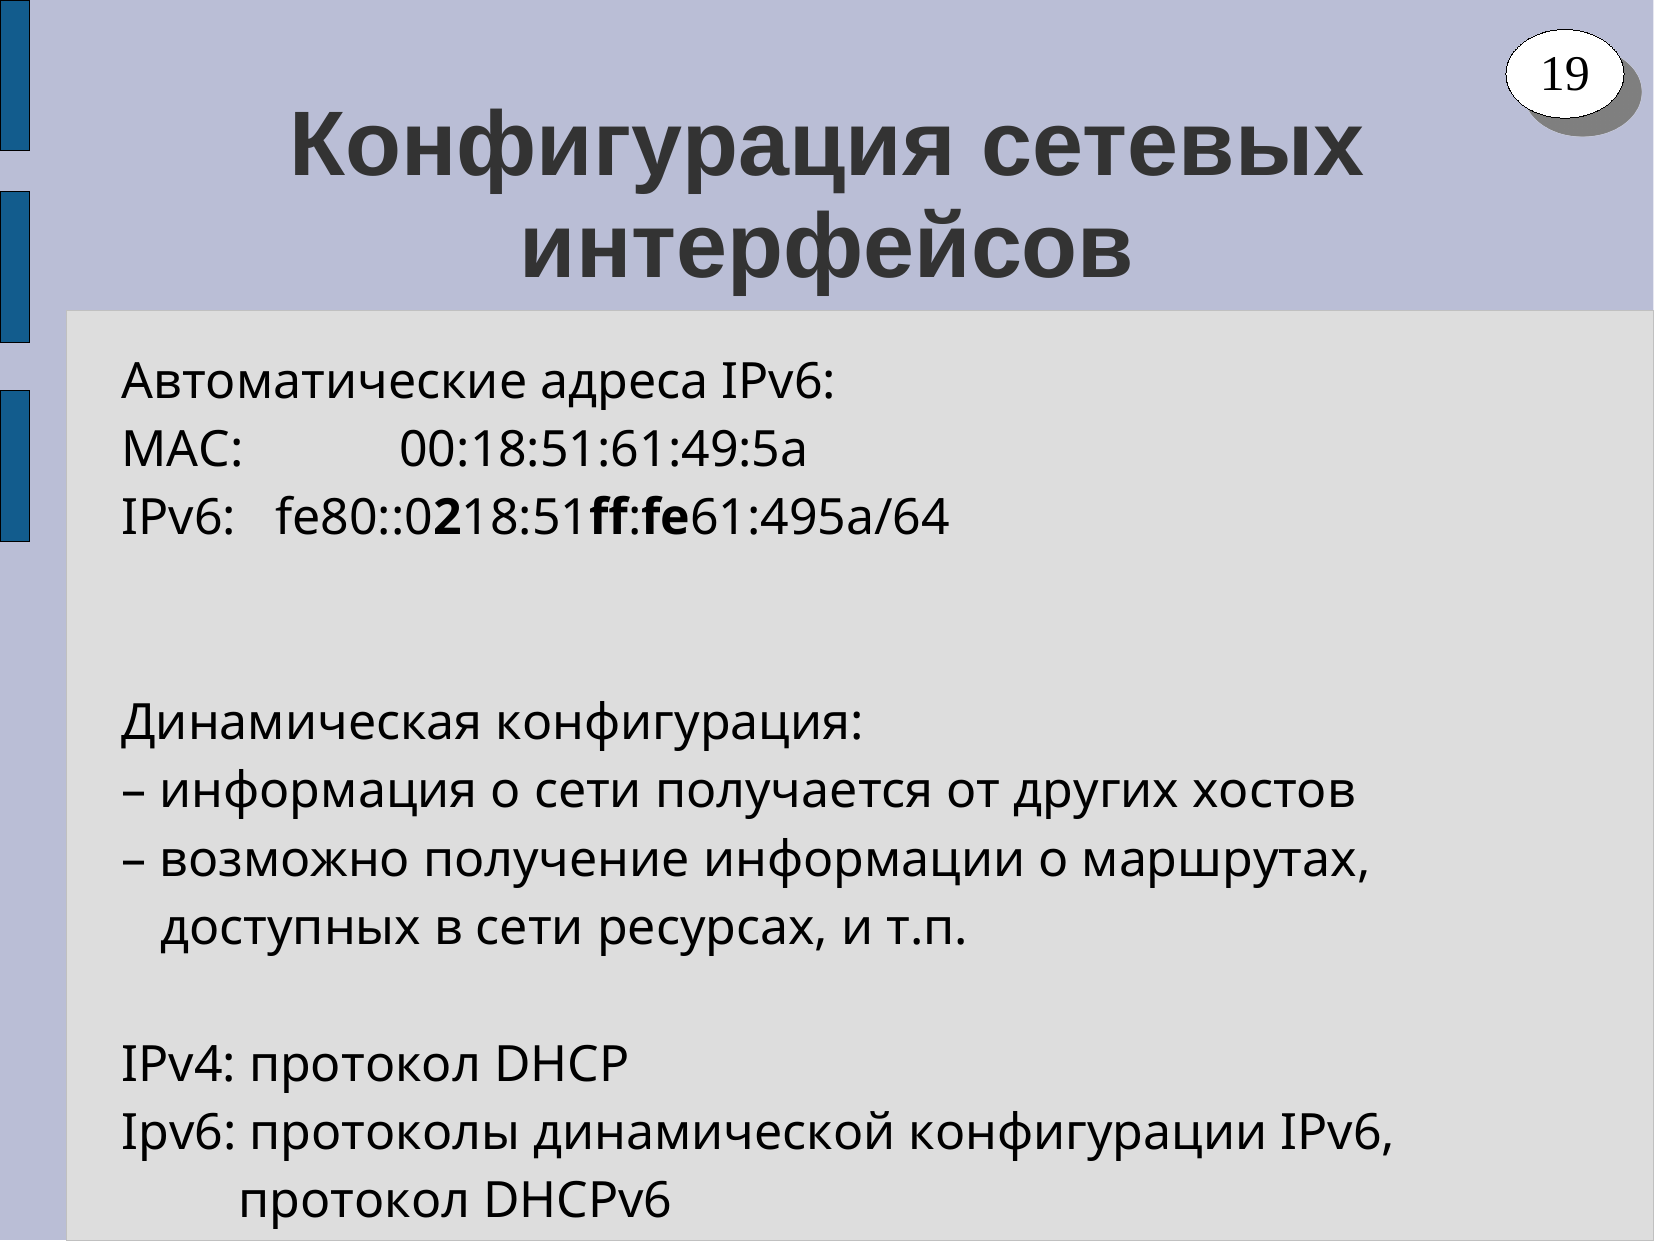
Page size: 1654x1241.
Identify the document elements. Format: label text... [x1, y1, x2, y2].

title Конфигурация сетевых интерфейсов [121, 91, 1534, 299]
text_box Автоматические адреса IPv6: МАС: 00:18:51:61:49:5a IPv6: fe80::0218:51ff:fe61:495a/64 Динамическая конфигурация: – информация о сети получается от других хостов – возможно получение информации о маршрутах, доступных в сети ресурсах, и т.п. IPv4: протокол DHCP Ipv6: протоколы динамической конфигурации IPv6, протокол DHCPv6 [121, 344, 1534, 1164]
text_box 19 [1505, 29, 1625, 119]
